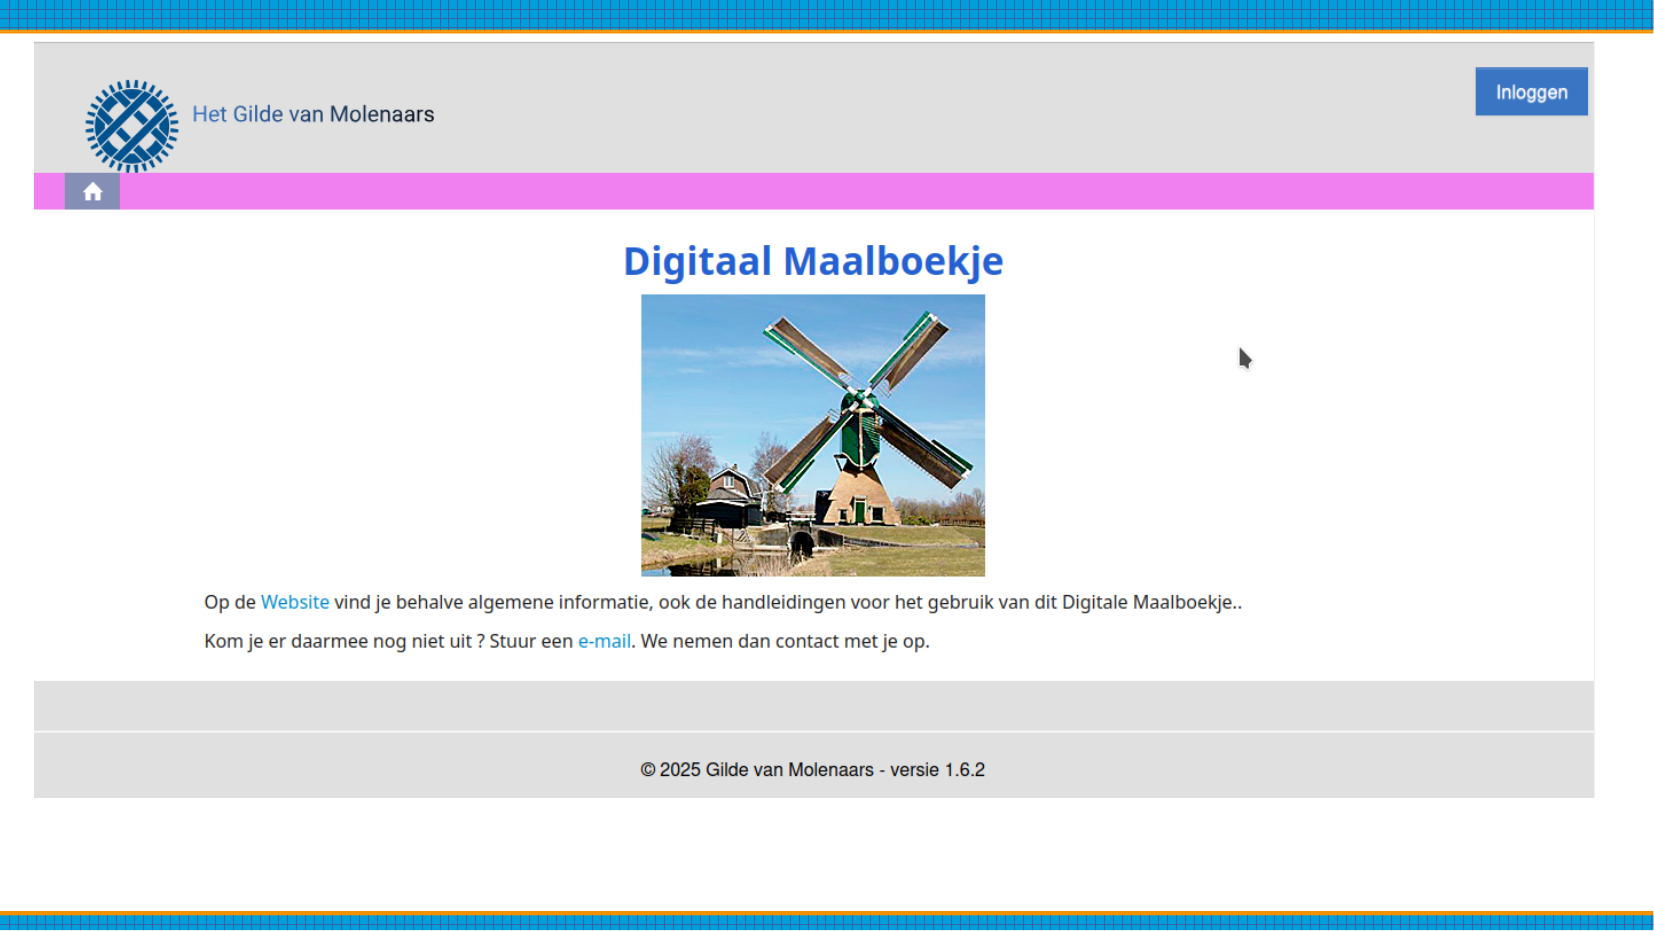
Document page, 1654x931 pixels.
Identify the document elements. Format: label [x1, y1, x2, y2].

picture [34, 41, 1595, 798]
